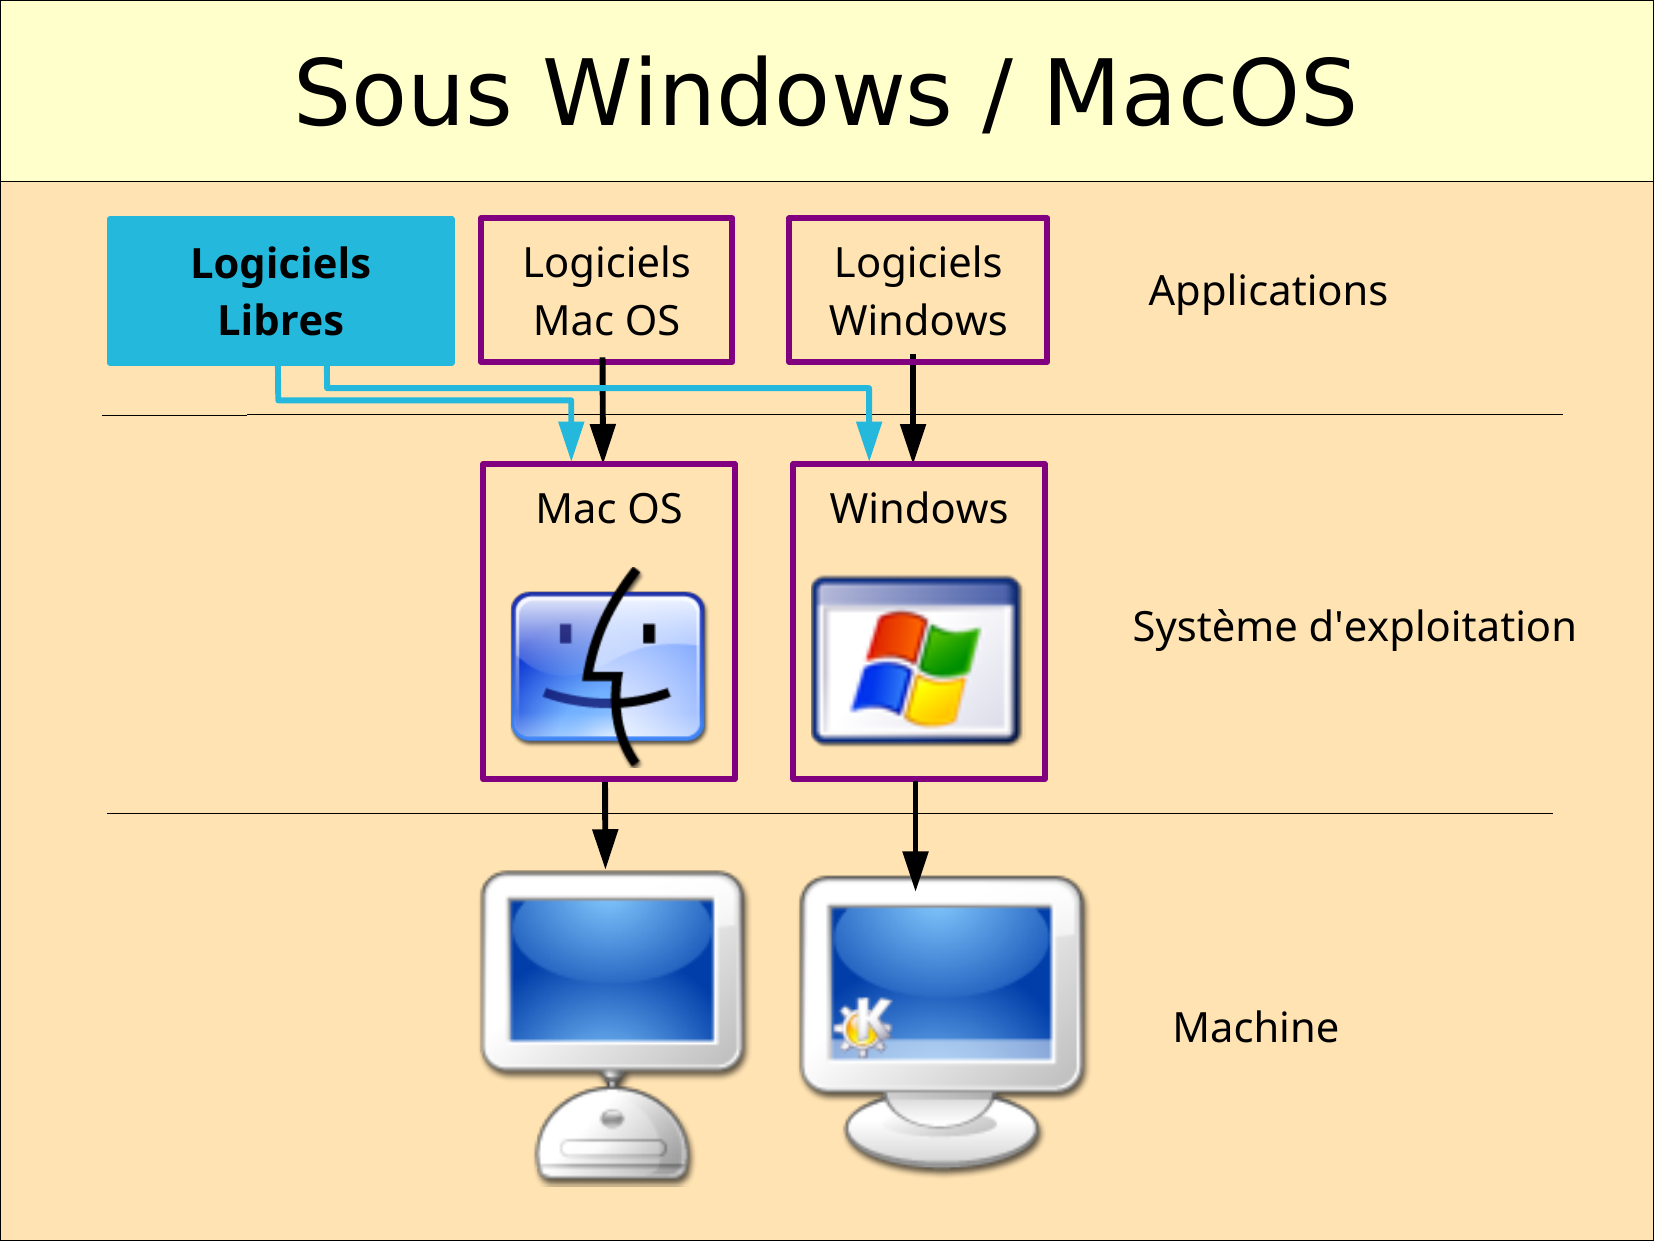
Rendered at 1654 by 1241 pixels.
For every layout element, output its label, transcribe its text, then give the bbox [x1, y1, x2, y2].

picture [786, 872, 1097, 1183]
text_box Logiciels Libres [109, 227, 452, 355]
text_box Logiciels Mac OS [480, 226, 733, 354]
text_box Logiciels Windows [789, 226, 1048, 354]
picture [510, 567, 711, 768]
text_box Applications [1133, 253, 1440, 328]
picture [449, 869, 767, 1187]
text_box Machine [1157, 990, 1440, 1065]
text_box Mac OS [483, 464, 735, 779]
text_box Système d'exploitation [1117, 589, 1628, 654]
text_box Windows [793, 464, 1045, 779]
title Sous Windows / MacOS [0, 33, 1654, 154]
